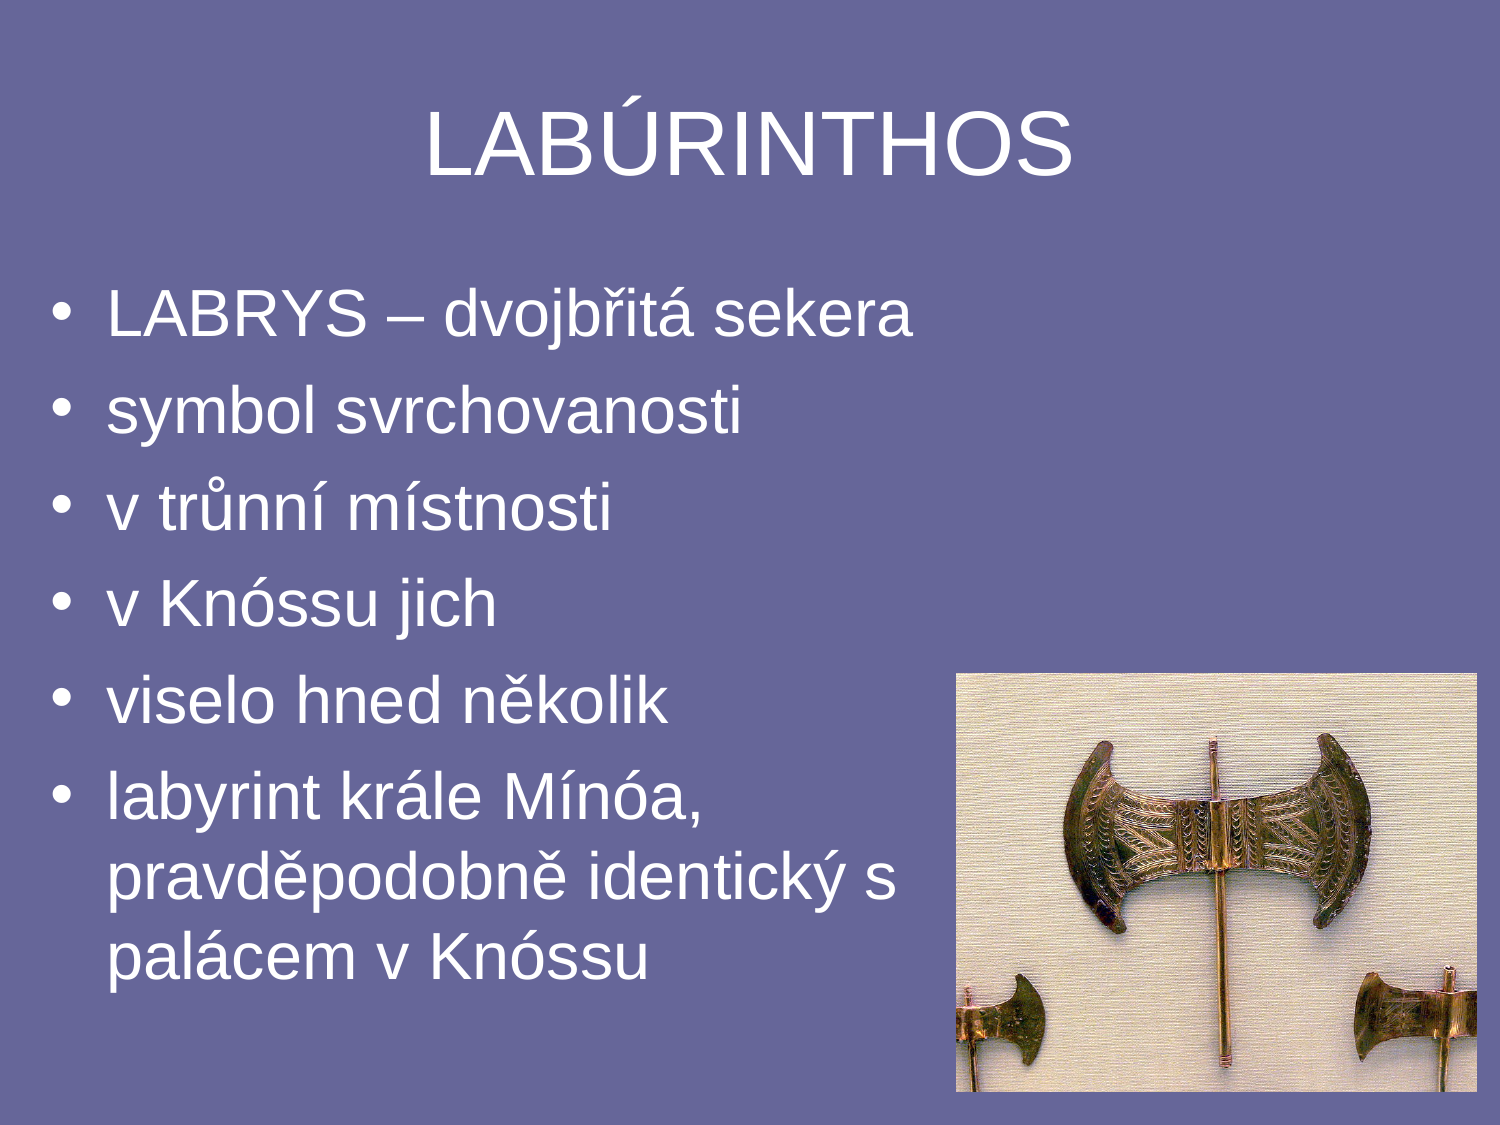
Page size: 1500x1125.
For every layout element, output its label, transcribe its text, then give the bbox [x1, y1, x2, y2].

picture [956, 673, 1477, 1092]
title LABÚRINTHOS [75, 21, 1426, 257]
list LABRYS – dvojbřitá sekera symbol svrchovanosti v trůnní místnosti v Knóssu jich viselo hned několik labyrint krále Mínóa, pravděpodobně identický s palácem v Knóssu [35, 262, 945, 1005]
